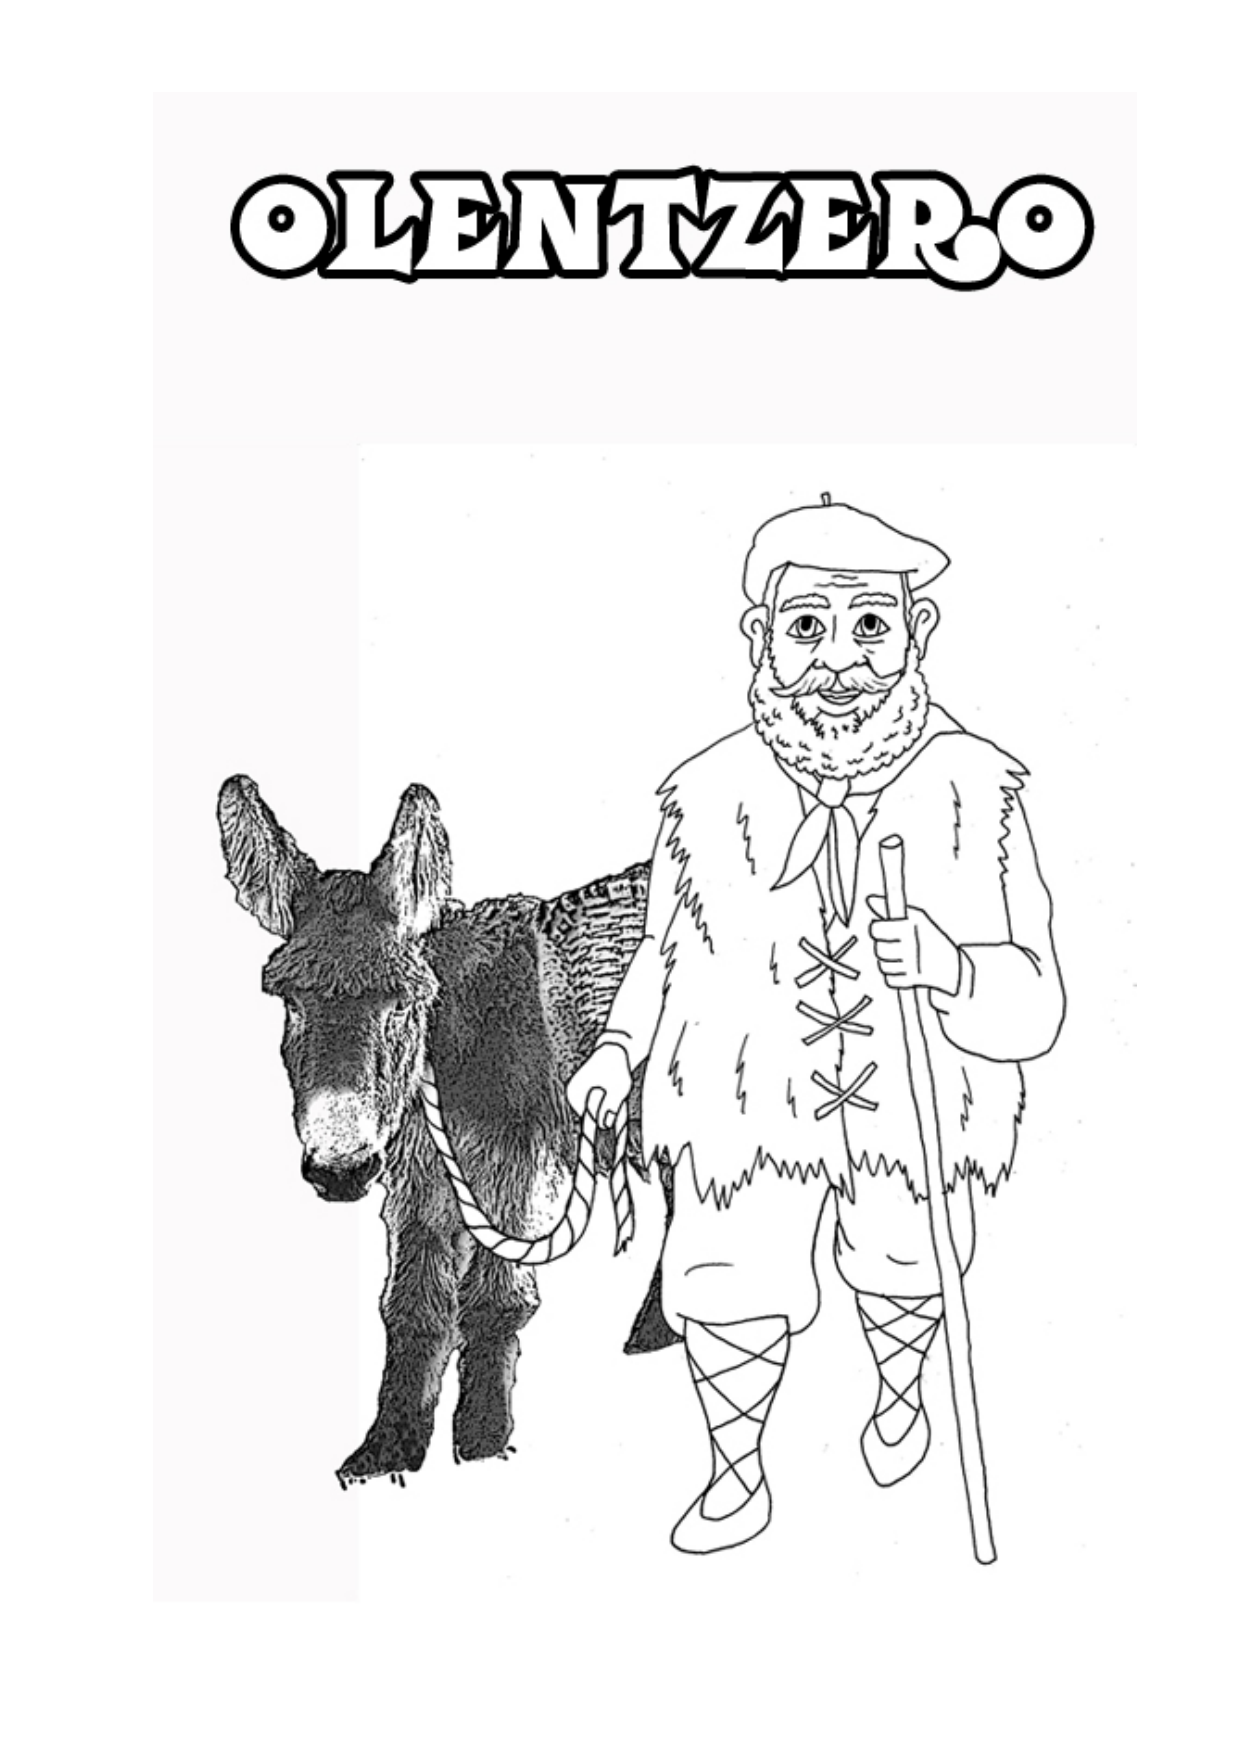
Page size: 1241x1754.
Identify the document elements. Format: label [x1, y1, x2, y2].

picture [153, 92, 1137, 1678]
